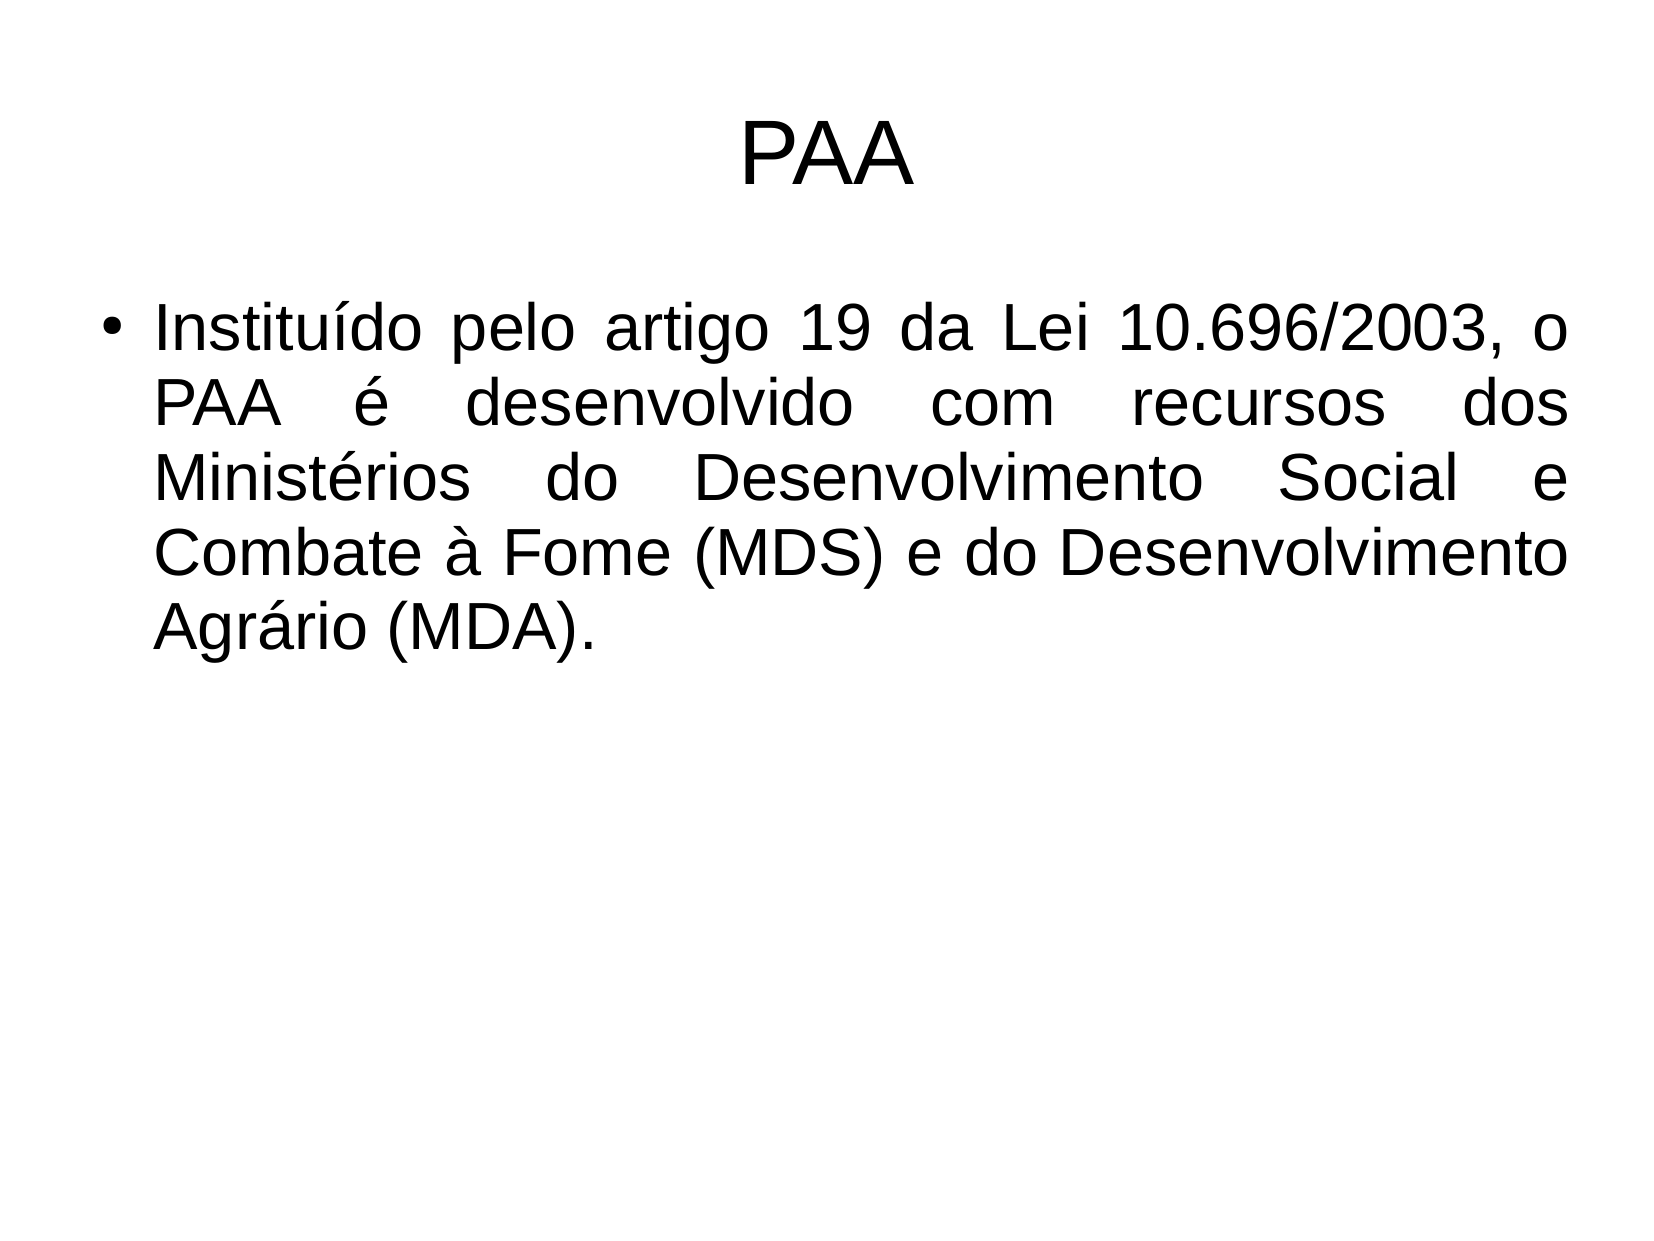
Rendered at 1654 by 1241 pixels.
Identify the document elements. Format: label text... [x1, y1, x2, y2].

title PAA [82, 49, 1571, 257]
list Instituído pelo artigo 19 da Lei 10.696/2003, o PAA é desenvolvido com recursos dos Ministérios do Desenvolvimento Social e Combate à Fome (MDS) e do Desenvolvimento Agrário (MDA). [82, 290, 1571, 1010]
